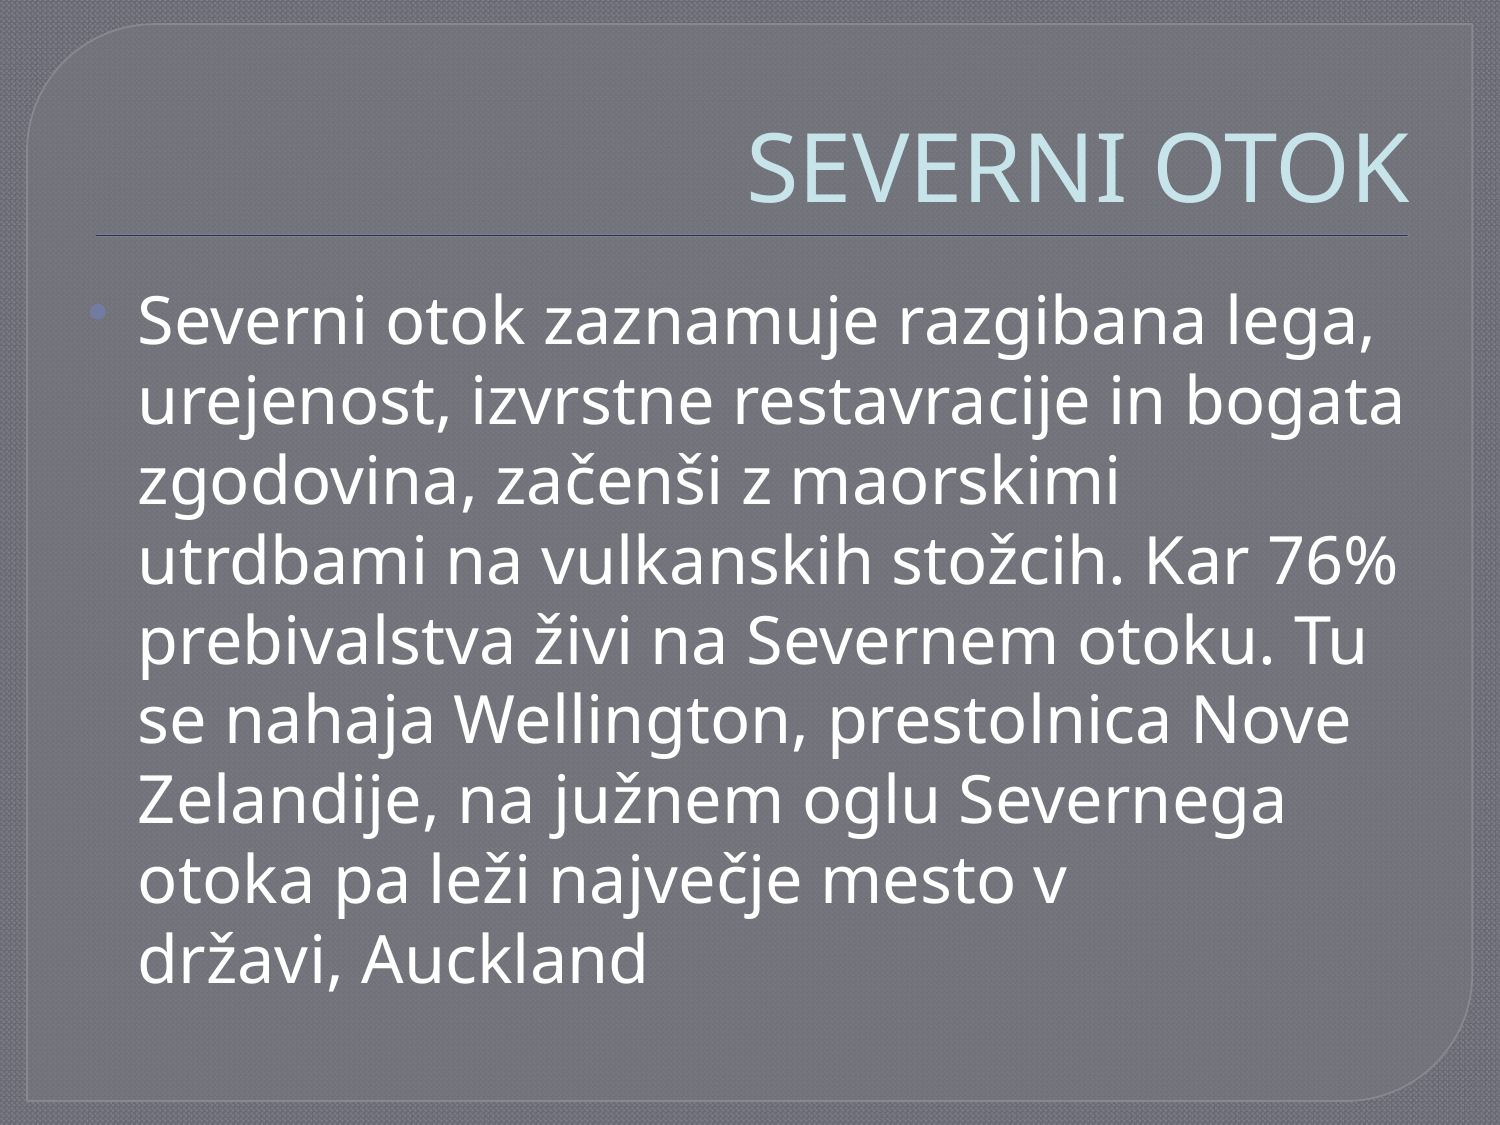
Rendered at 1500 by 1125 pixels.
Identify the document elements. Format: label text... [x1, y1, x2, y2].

title SEVERNI OTOK [75, 41, 1425, 230]
list Severni otok zaznamuje razgibana lega, urejenost, izvrstne restavracije in bogata zgodovina, začenši z maorskimi utrdbami na vulkanskih stožcih. Kar 76% prebivalstva živi na Severnem otoku. Tu se nahaja Wellington, prestolnica Nove Zelandije, na južnem oglu Severnega otoka pa leži največje mesto v državi, Auckland [75, 270, 1425, 1013]
picture [0, 0, 1500, 1125]
